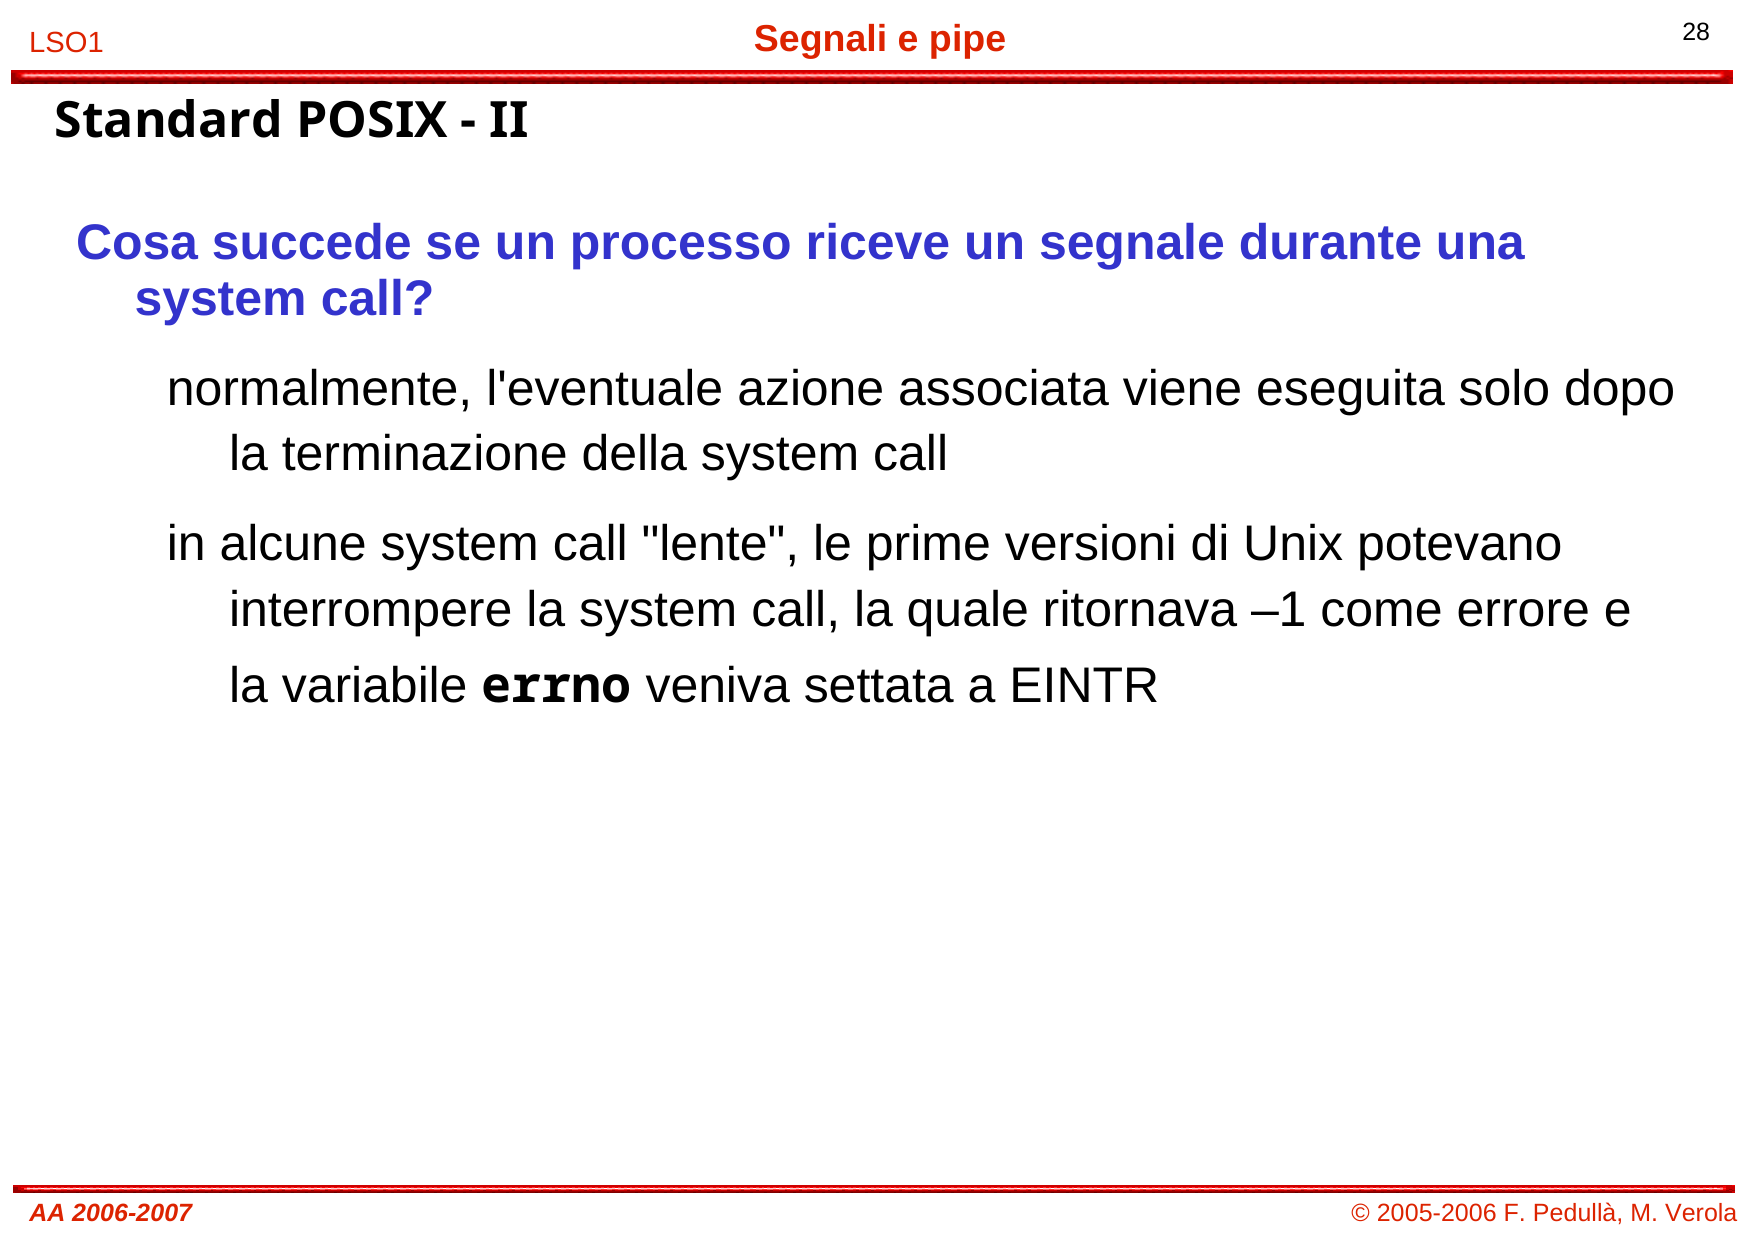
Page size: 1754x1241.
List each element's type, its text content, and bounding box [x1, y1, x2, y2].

picture [13, 1185, 1735, 1193]
picture [11, 70, 1733, 84]
title Standard POSIX - II [40, 72, 1714, 168]
list Cosa succede se un processo riceve un segnale durante una system call? normalmente, l'eventuale azione associata viene eseguita solo dopo la terminazione della system call in alcune system call "lente", le prime versioni di Unix potevano interrompere la system call, la quale ritornava –1 come errore e la variabile errno veniva settata a EINTR [58, 206, 1696, 815]
